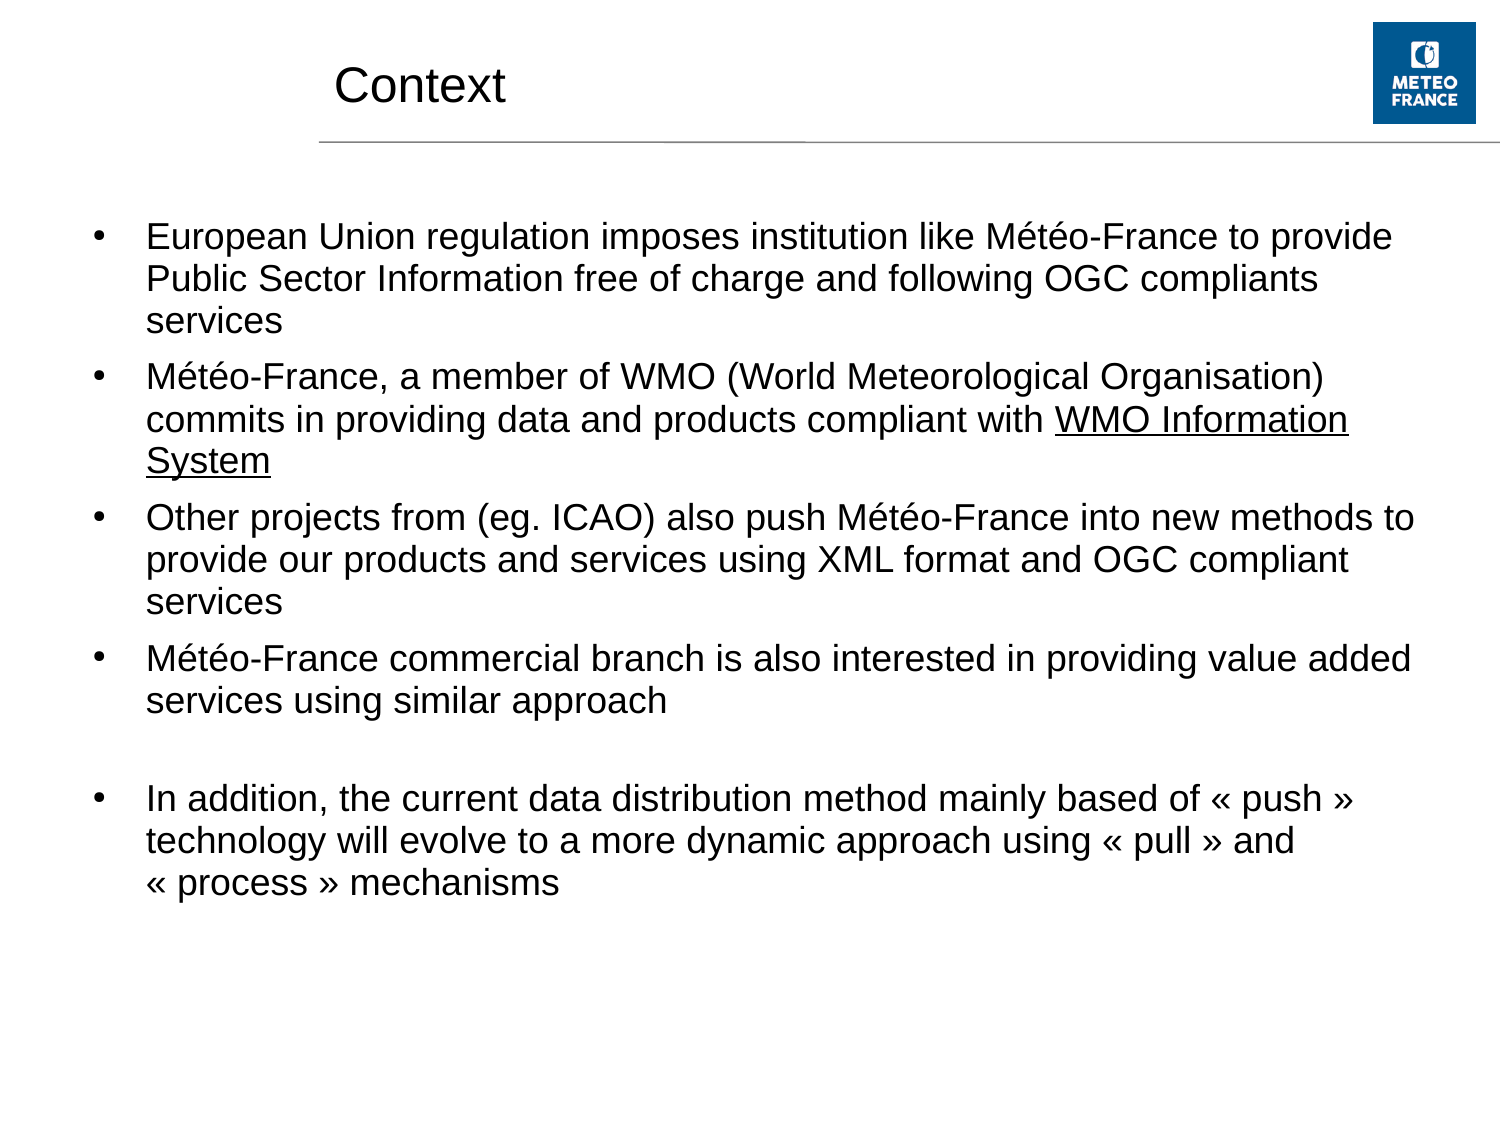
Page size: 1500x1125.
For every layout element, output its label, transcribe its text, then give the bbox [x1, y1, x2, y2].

subtitle European Union regulation imposes institution like Météo-France to provide Public Sector Information free of charge and following OGC compliants services Météo-France, a member of WMO (World Meteorological Organisation) commits in providing data and products compliant with WMO Information System Other projects from (eg. ICAO) also push Météo-France into new methods to provide our products and services using XML format and OGC compliant services Météo-France commercial branch is also interested in providing value added services using similar approach In addition, the current data distribution method mainly based of « push » technology will evolve to a more dynamic approach using « pull » and « process » mechanisms [75, 197, 1425, 1006]
picture [1373, 22, 1476, 124]
title Context [318, 49, 1424, 124]
